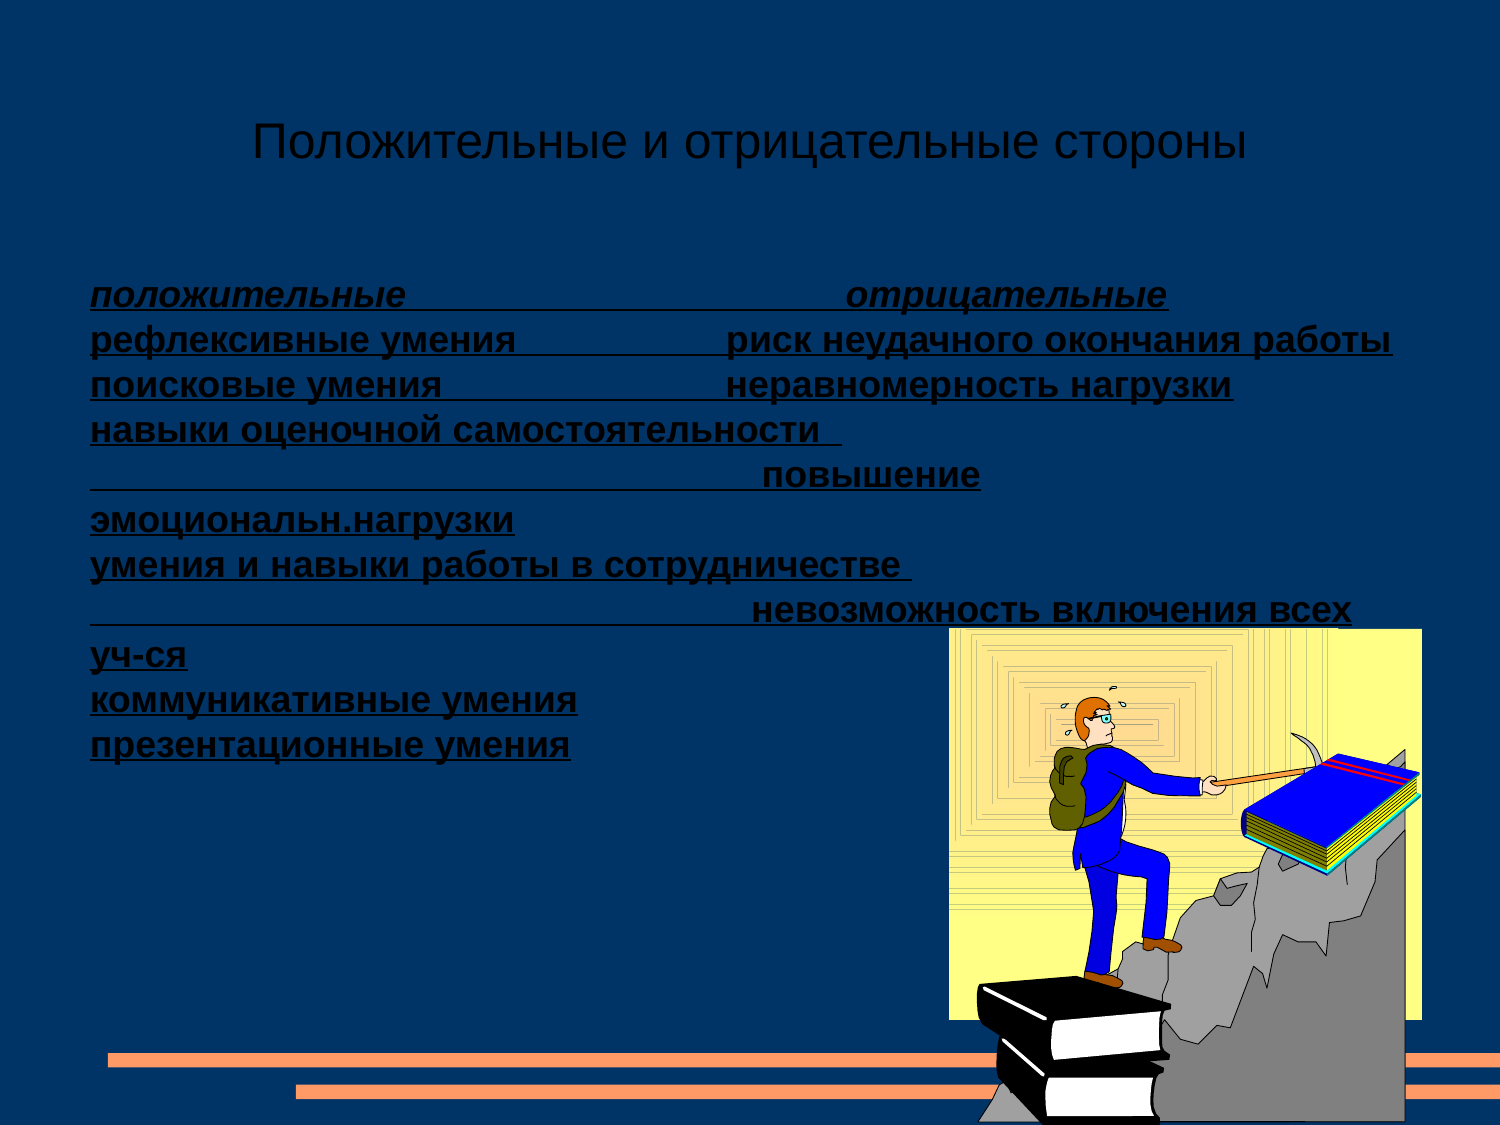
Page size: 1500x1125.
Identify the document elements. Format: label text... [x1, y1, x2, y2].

text_box [949, 628, 1422, 1020]
picture [976, 684, 1421, 1125]
text_box Положительные и отрицательные стороны [75, 45, 1425, 233]
text_box положительные отрицательные рефлексивные умения риск неудачного окончания работы поисковые умения неравномерность нагрузки навыки оценочной самостоятельности повышение эмоциональн.нагрузки умения и навыки работы в сотрудничестве невозможность включения всех уч-ся коммуникативные умения презентационные умения [75, 262, 1425, 1005]
